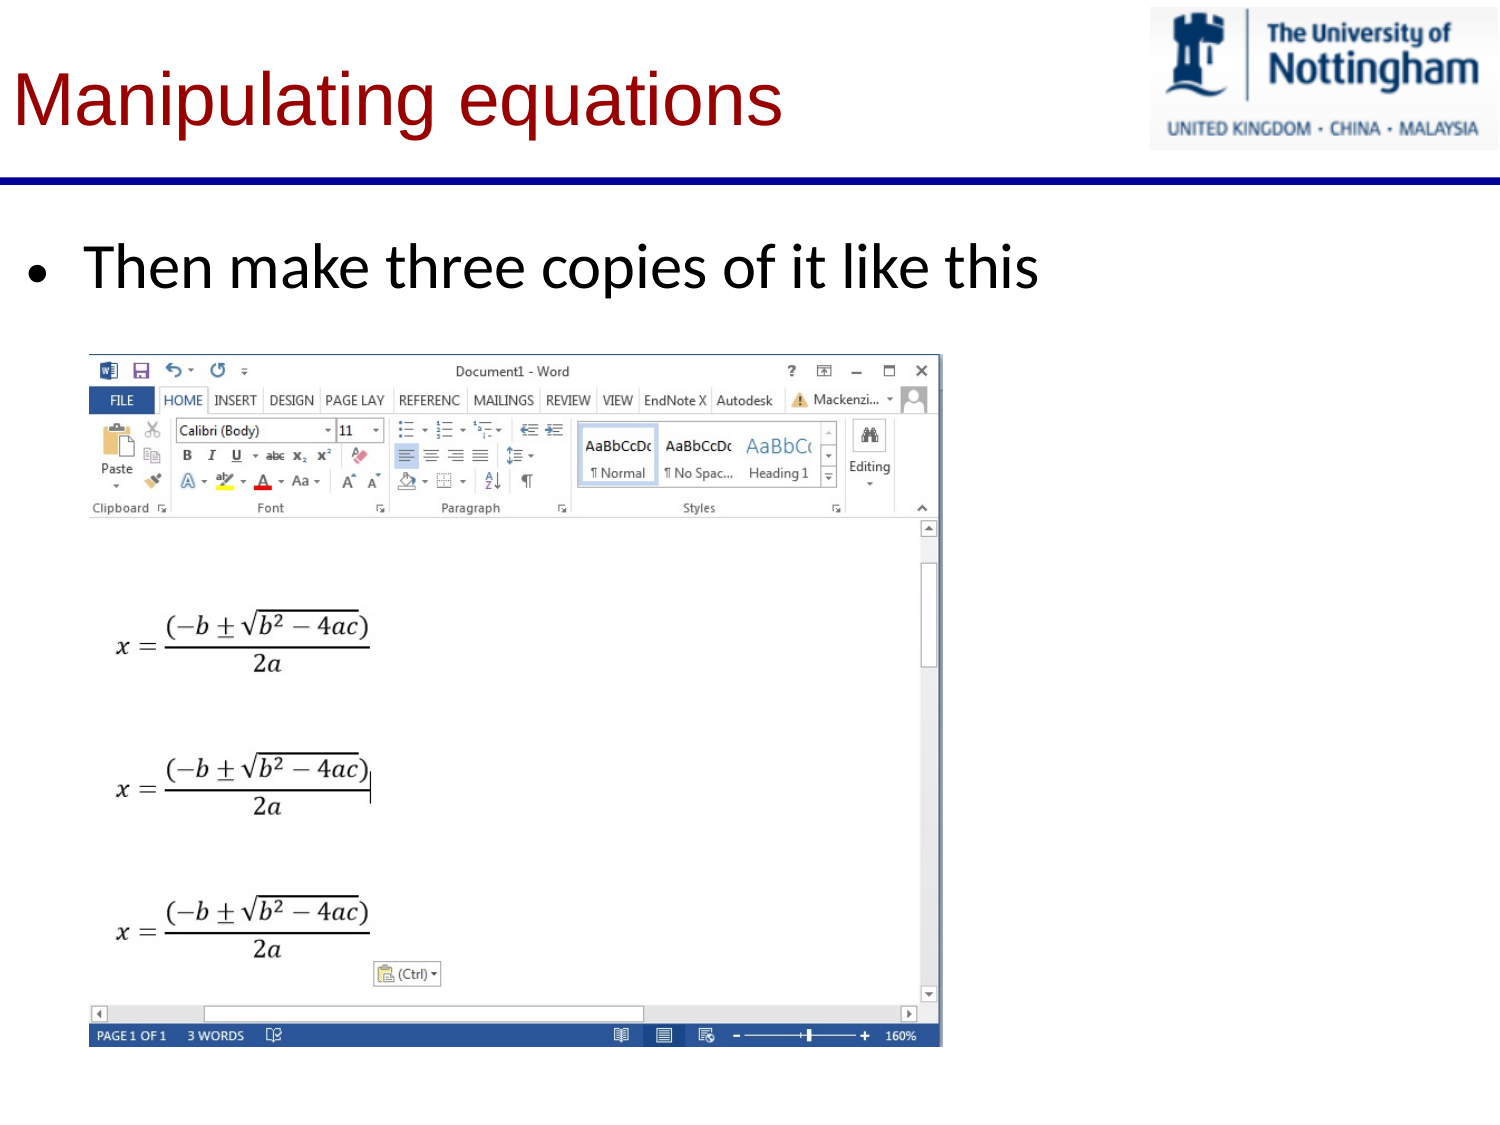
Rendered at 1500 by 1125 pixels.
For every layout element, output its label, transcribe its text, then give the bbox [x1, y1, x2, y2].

picture [89, 354, 943, 1048]
picture [1150, 7, 1498, 150]
title Manipulating equations [12, 21, 1375, 177]
text_box Then make three copies of it like this [12, 233, 1441, 455]
